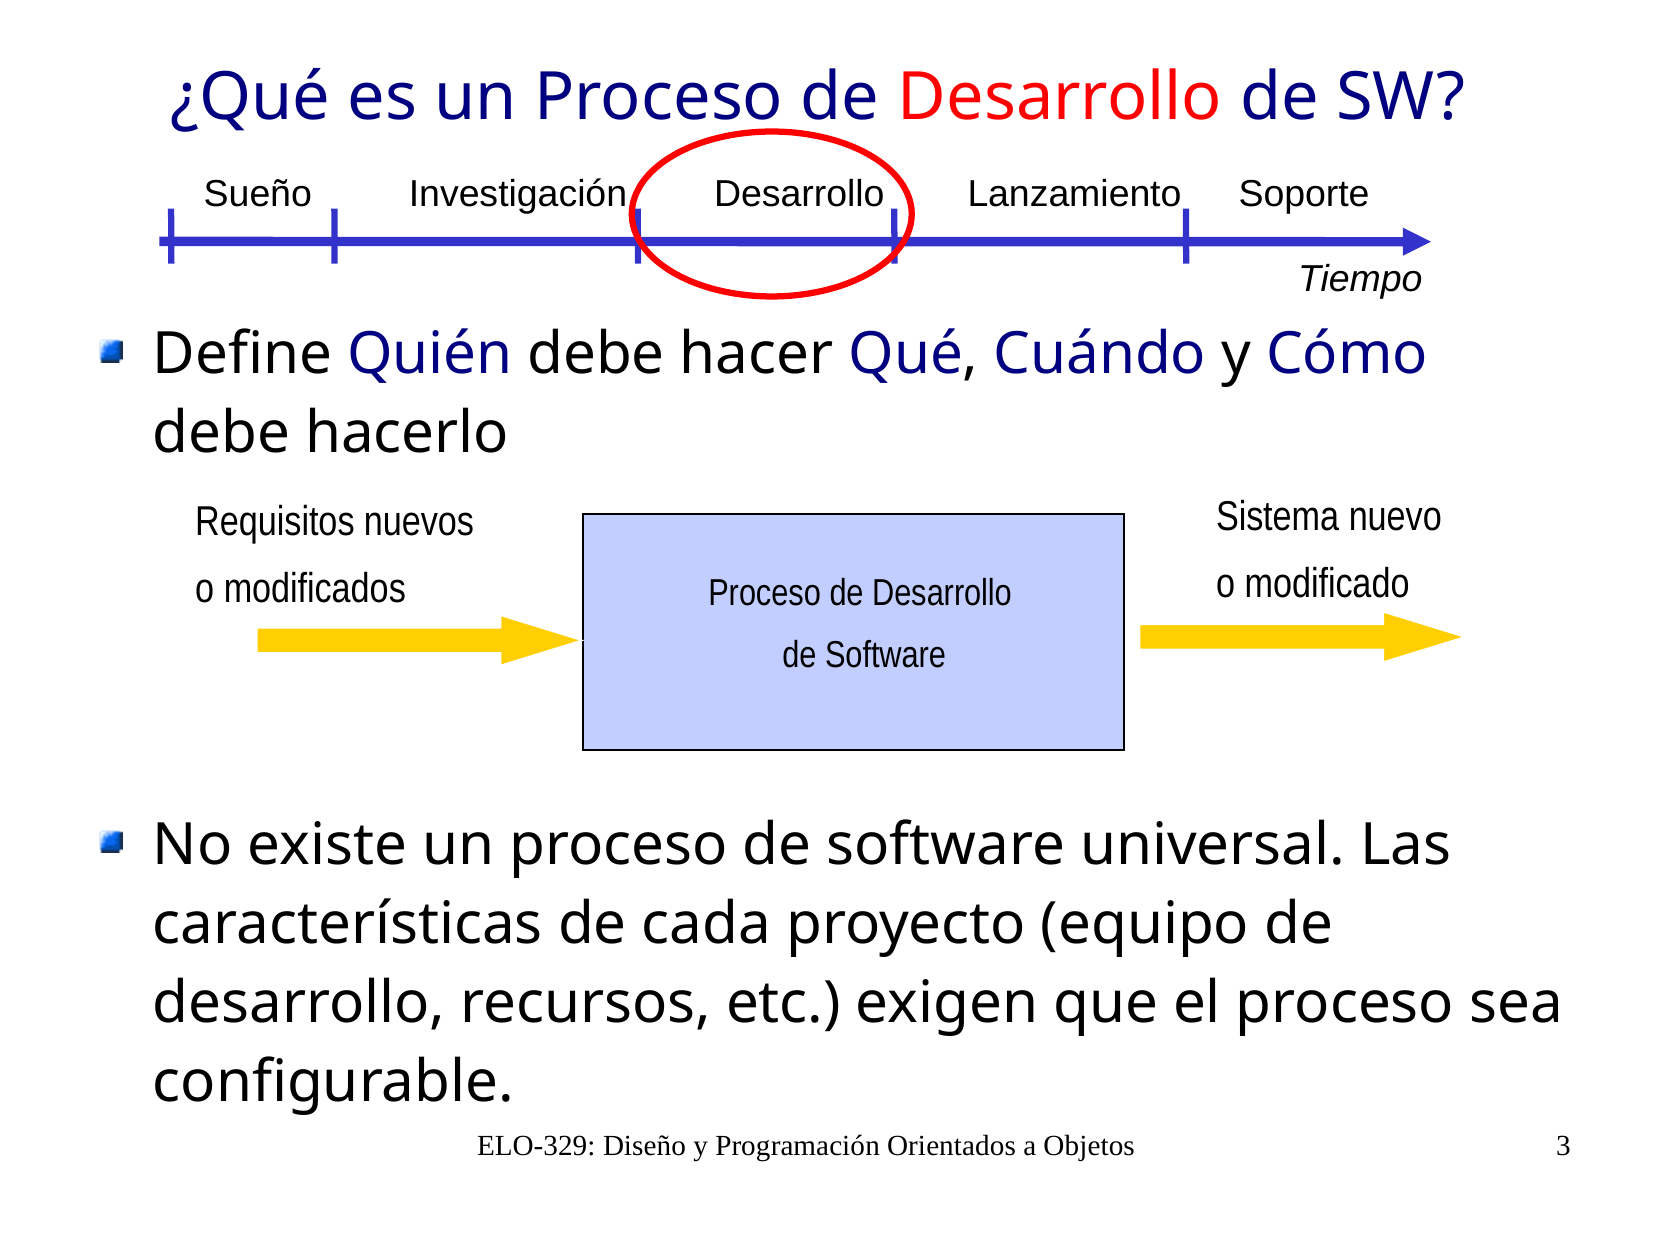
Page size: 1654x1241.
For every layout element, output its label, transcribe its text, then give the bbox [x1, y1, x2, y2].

text_box Lanzamiento [952, 164, 1197, 222]
text_box [256, 513, 1125, 751]
text_box Requisitos nuevos o modificados [180, 489, 490, 619]
text_box Soporte [1223, 164, 1385, 222]
text_box Sistema nuevo o modificado [1200, 484, 1458, 614]
text_box [1139, 611, 1465, 663]
text_box Investigación [393, 164, 642, 222]
list Define Quién debe hacer Qué, Cuándo y Cómo debe hacerlo No existe un proceso de software universal. Las características de cada proyecto (equipo de desarrollo, recursos, etc.) exigen que el proceso sea configurable. [81, 311, 1571, 1139]
text_box Desarrollo [699, 164, 900, 222]
title ¿Qué es un Proceso de Desarrollo de SW? [82, 50, 1571, 138]
text_box Sueño [188, 164, 327, 222]
text_box Tiempo [1283, 249, 1438, 307]
text_box Proceso de Desarrollo de Software [693, 562, 1036, 683]
